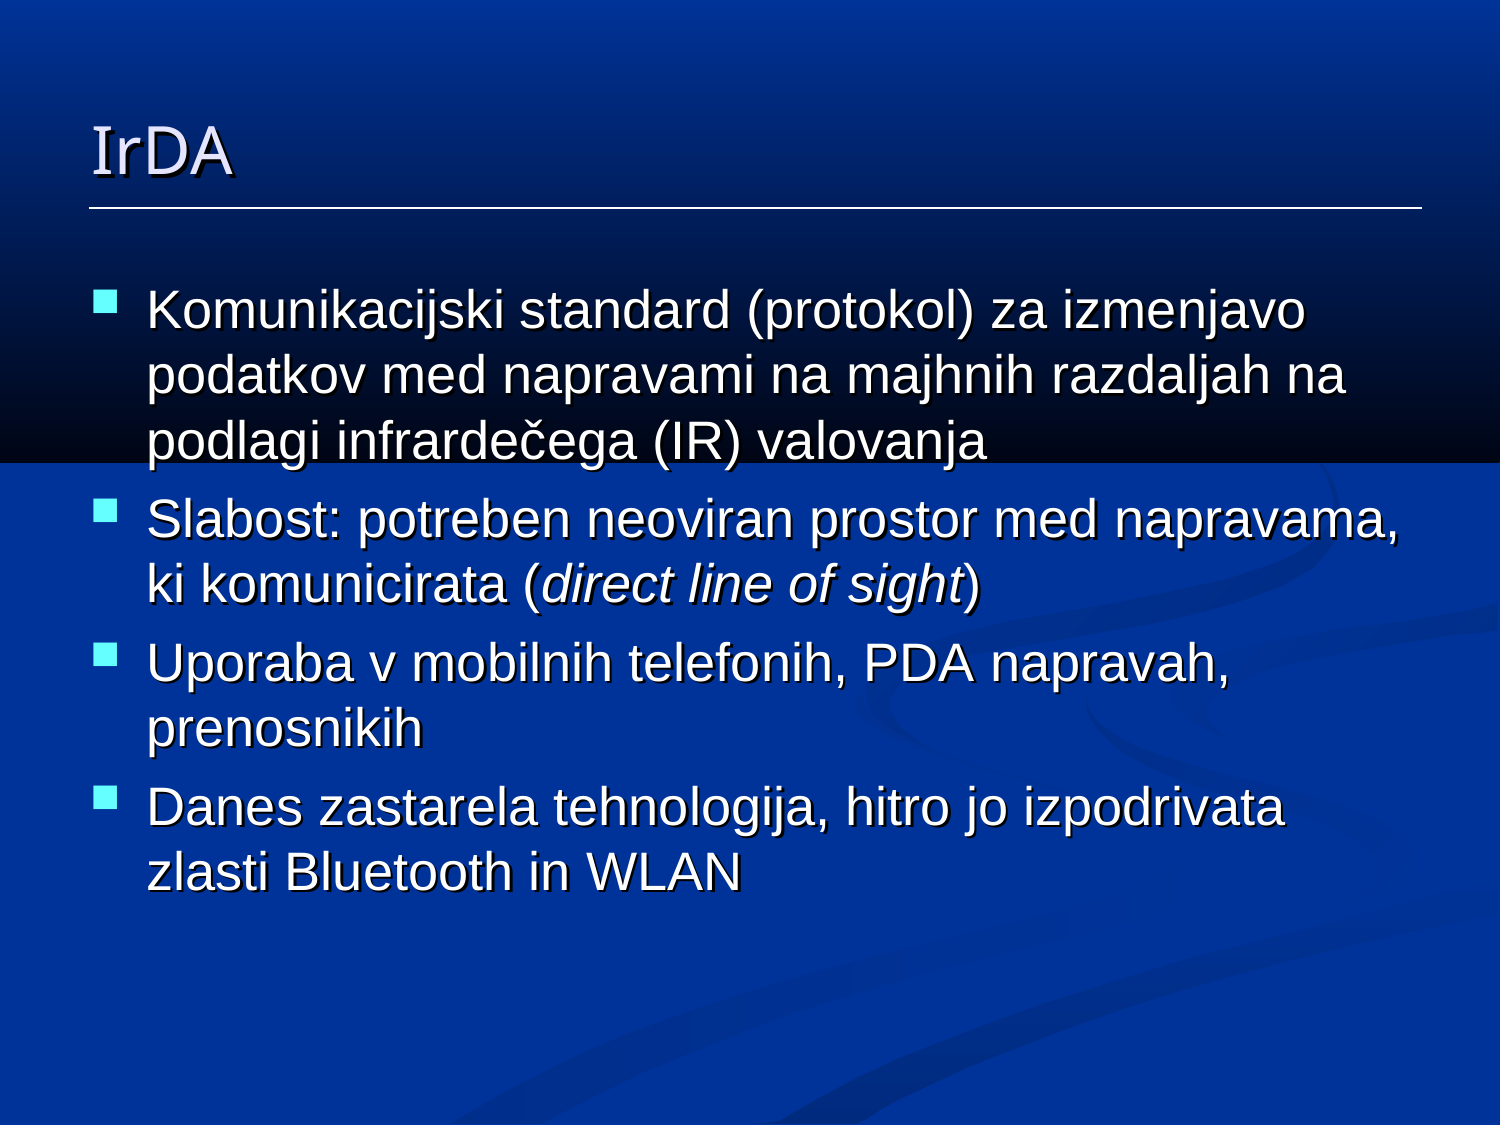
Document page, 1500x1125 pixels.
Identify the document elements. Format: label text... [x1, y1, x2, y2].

list Komunikacijski standard (protokol) za izmenjavo podatkov med napravami na majhnih razdaljah na podlagi infrardečega (IR) valovanja Slabost: potreben neoviran prostor med napravama, ki komunicirata (direct line of sight) Uporaba v mobilnih telefonih, PDA napravah, prenosnikih Danes zastarela tehnologija, hitro jo izpodrivata zlasti Bluetooth in WLAN [75, 267, 1426, 1071]
text_box IrDA [76, 54, 1352, 242]
